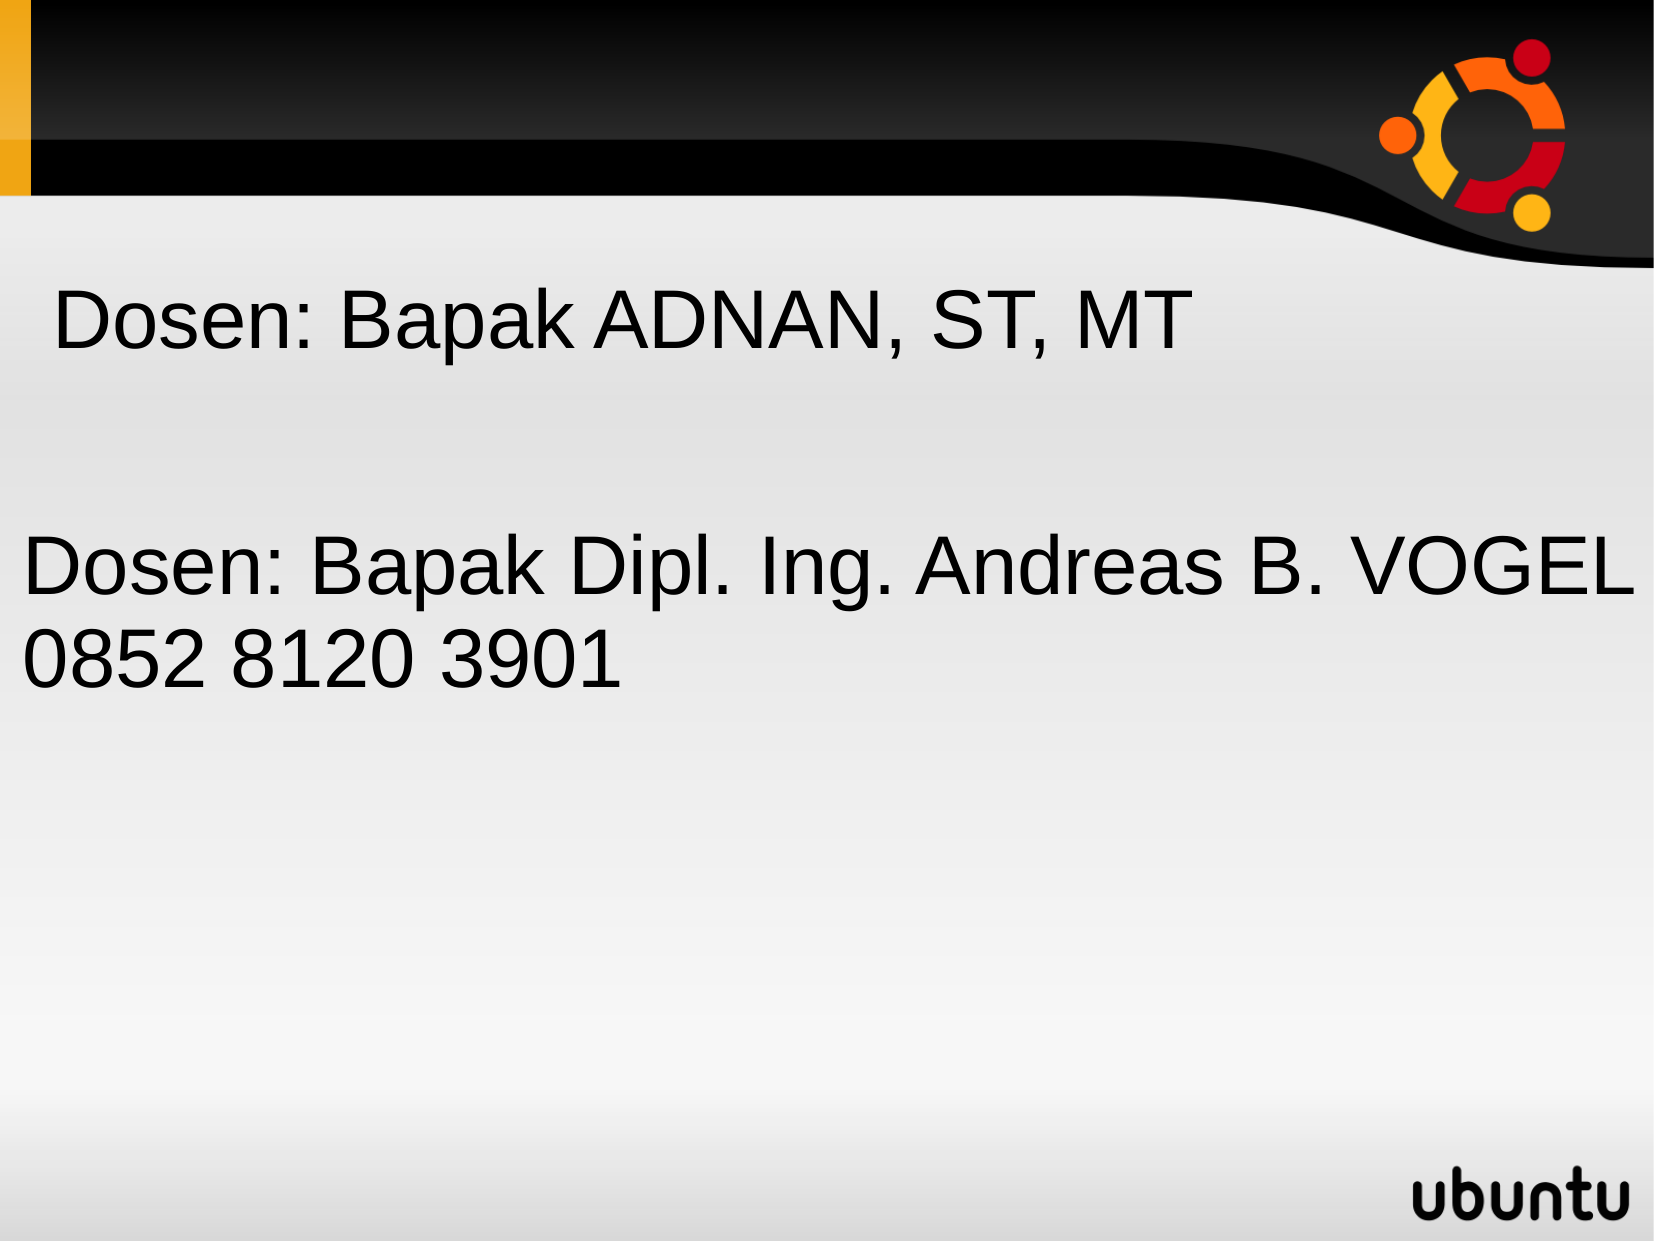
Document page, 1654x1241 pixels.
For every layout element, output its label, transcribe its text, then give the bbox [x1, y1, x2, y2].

text_box Dosen: Bapak Dipl. Ing. Andreas B. VOGEL 0852 8120 3901 [8, 512, 1654, 714]
text_box Dosen: Bapak ADNAN, ST, MT [37, 265, 1211, 374]
picture [0, 0, 1654, 1241]
